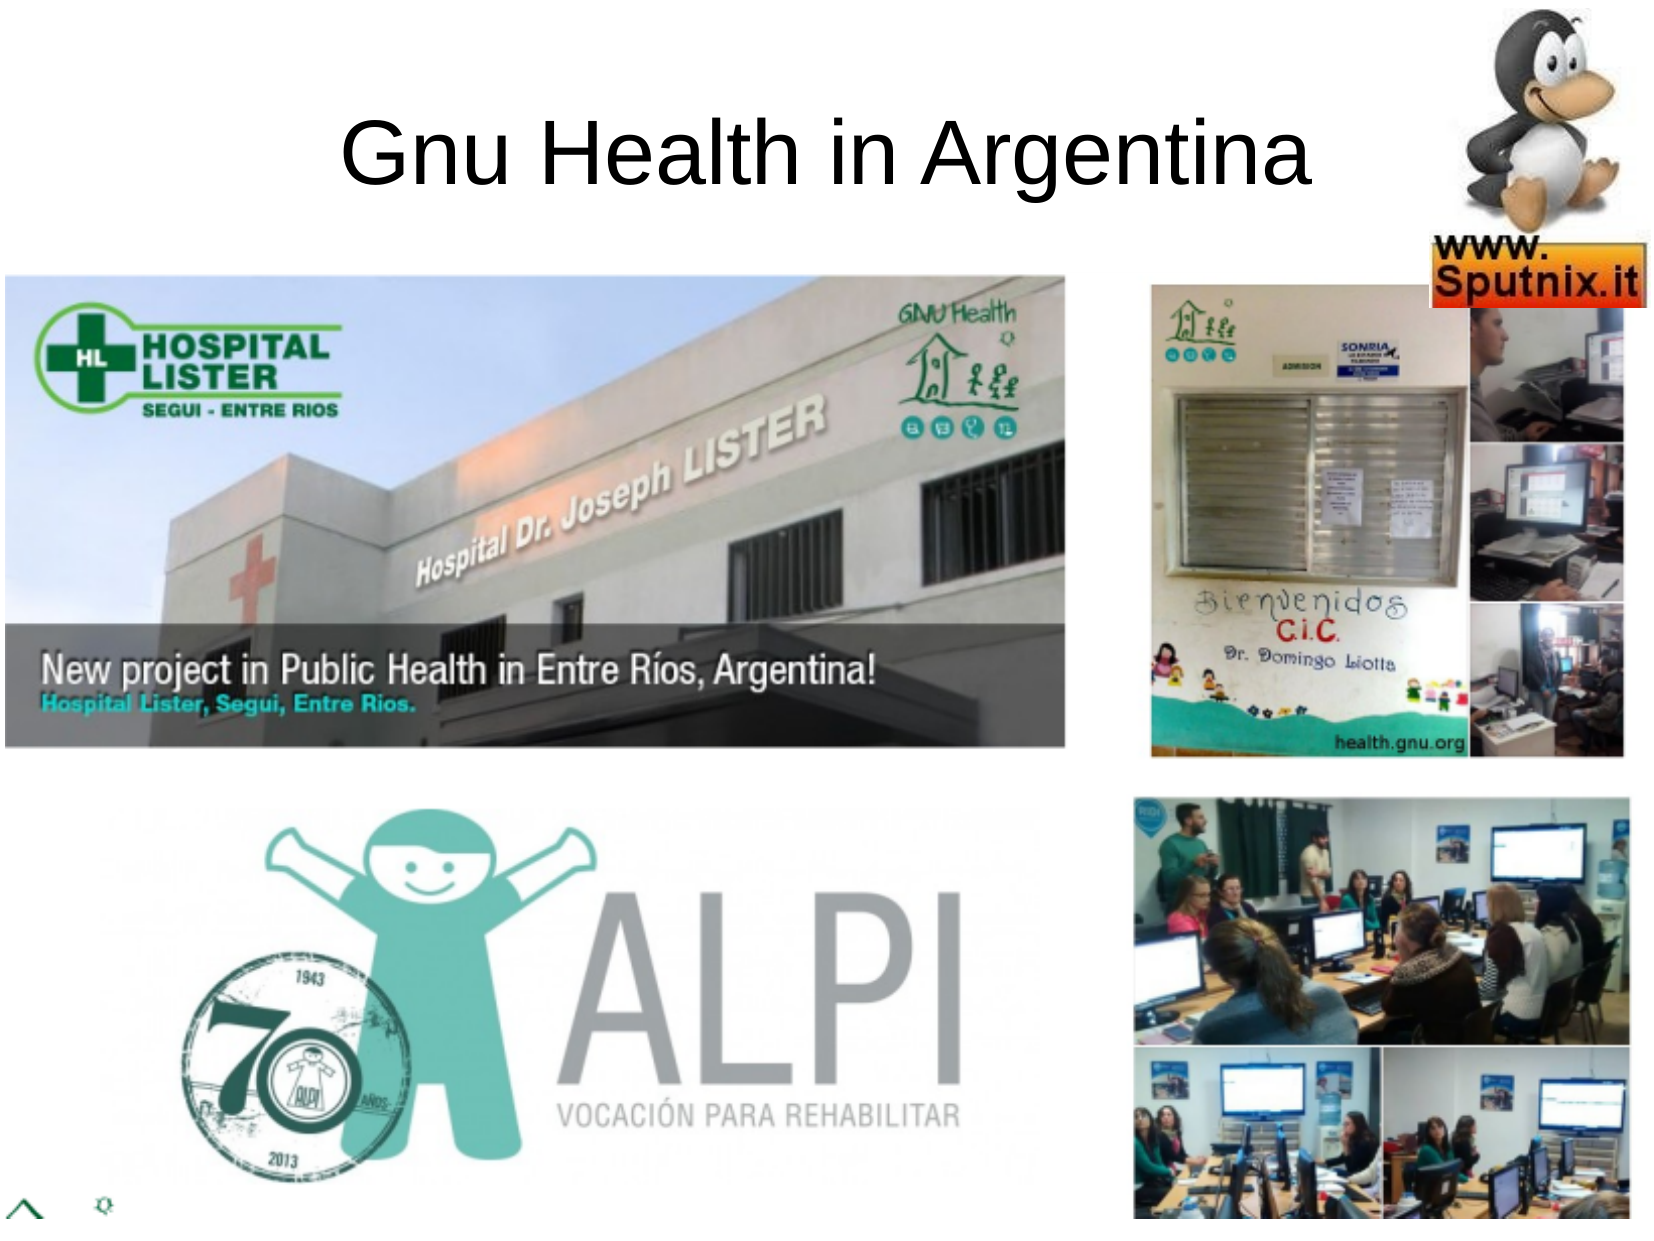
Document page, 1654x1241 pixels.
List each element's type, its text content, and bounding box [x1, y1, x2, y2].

title Gnu Health in Argentina [82, 49, 1429, 257]
picture [5, 8, 1651, 1219]
